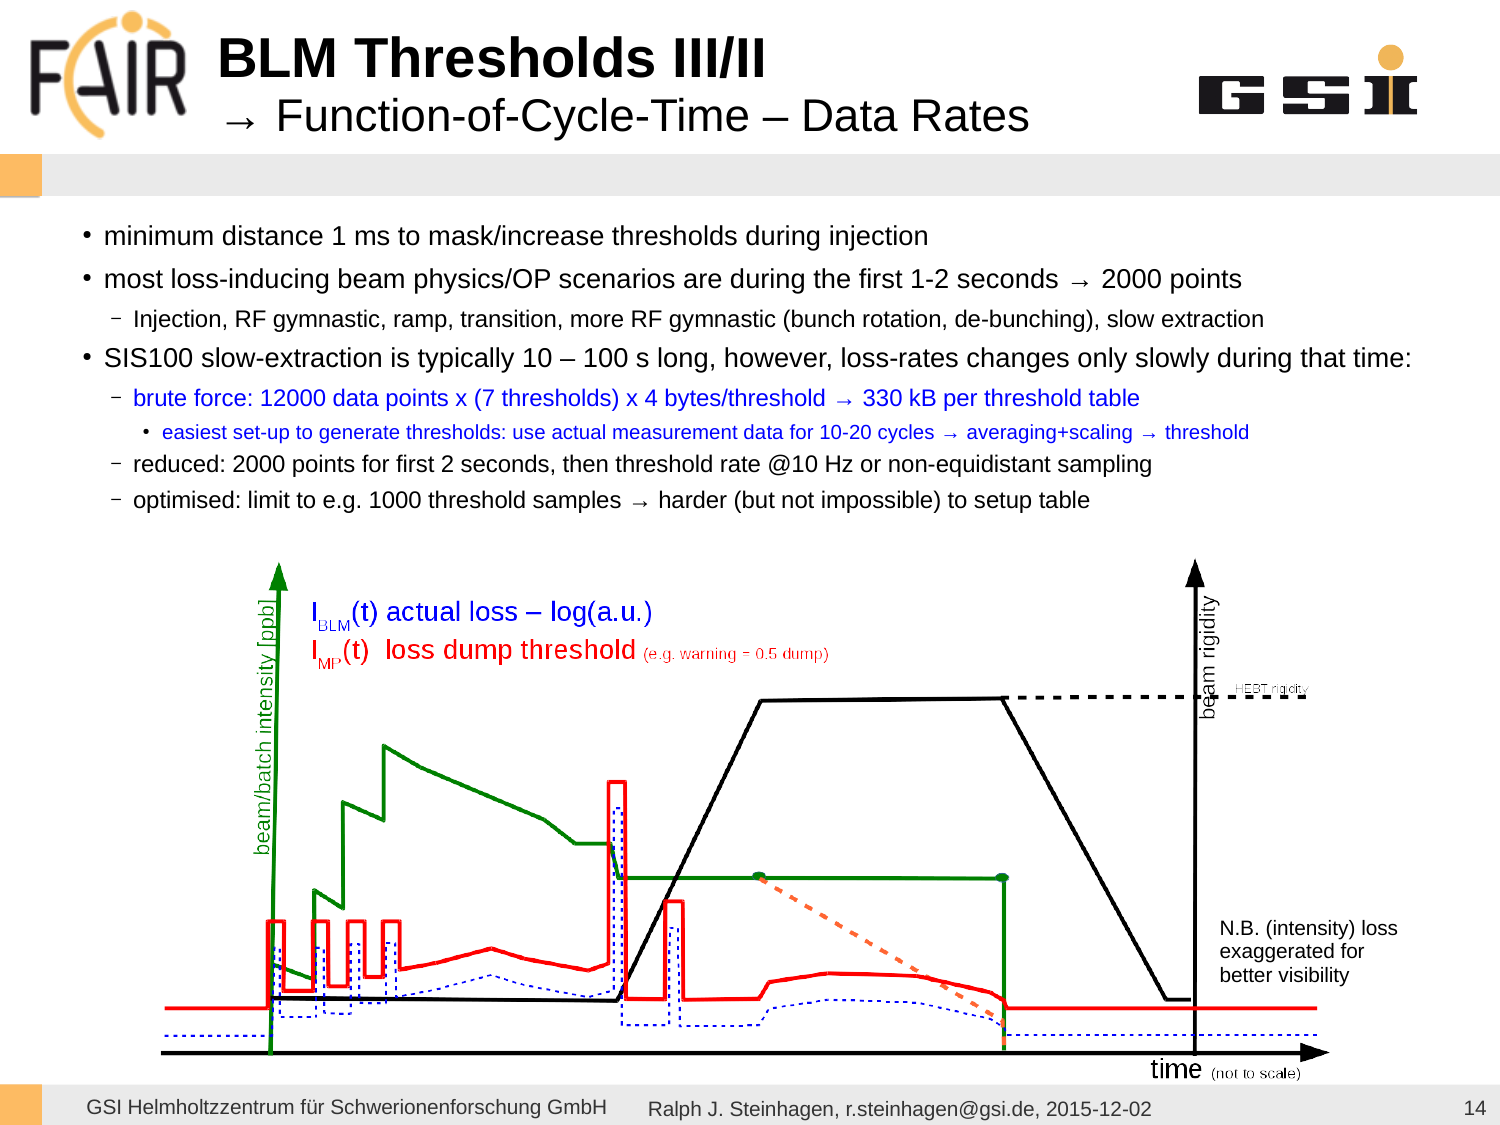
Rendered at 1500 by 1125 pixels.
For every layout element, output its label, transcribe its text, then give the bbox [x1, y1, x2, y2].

list minimum distance 1 ms to mask/increase thresholds during injection most loss-inducing beam physics/OP scenarios are during the first 1-2 seconds → 2000 points Injection, RF gymnastic, ramp, transition, more RF gymnastic (bunch rotation, de-bunching), slow extraction SIS100 slow-extraction is typically 10 – 100 s long, however, loss-rates changes only slowly during that time: brute force: 12000 data points x (7 thresholds) x 4 bytes/threshold → 330 kB per threshold table easiest set-up to generate thresholds: use actual measurement data for 10-20 cycles → averaging+scaling → threshold reduced: 2000 points for first 2 seconds, then threshold rate @10 Hz or non-equidistant sampling optimised: limit to e.g. 1000 threshold samples → harder (but not impossible) to setup table [75, 221, 1425, 544]
picture [158, 557, 1330, 1081]
text_box N.B. (intensity) loss exaggerated for better visibility [1204, 909, 1418, 995]
picture [1197, 42, 1419, 117]
picture [30, 9, 187, 141]
title BLM Thresholds III/II → Function-of-Cycle-Time – Data Rates [217, 20, 1109, 147]
